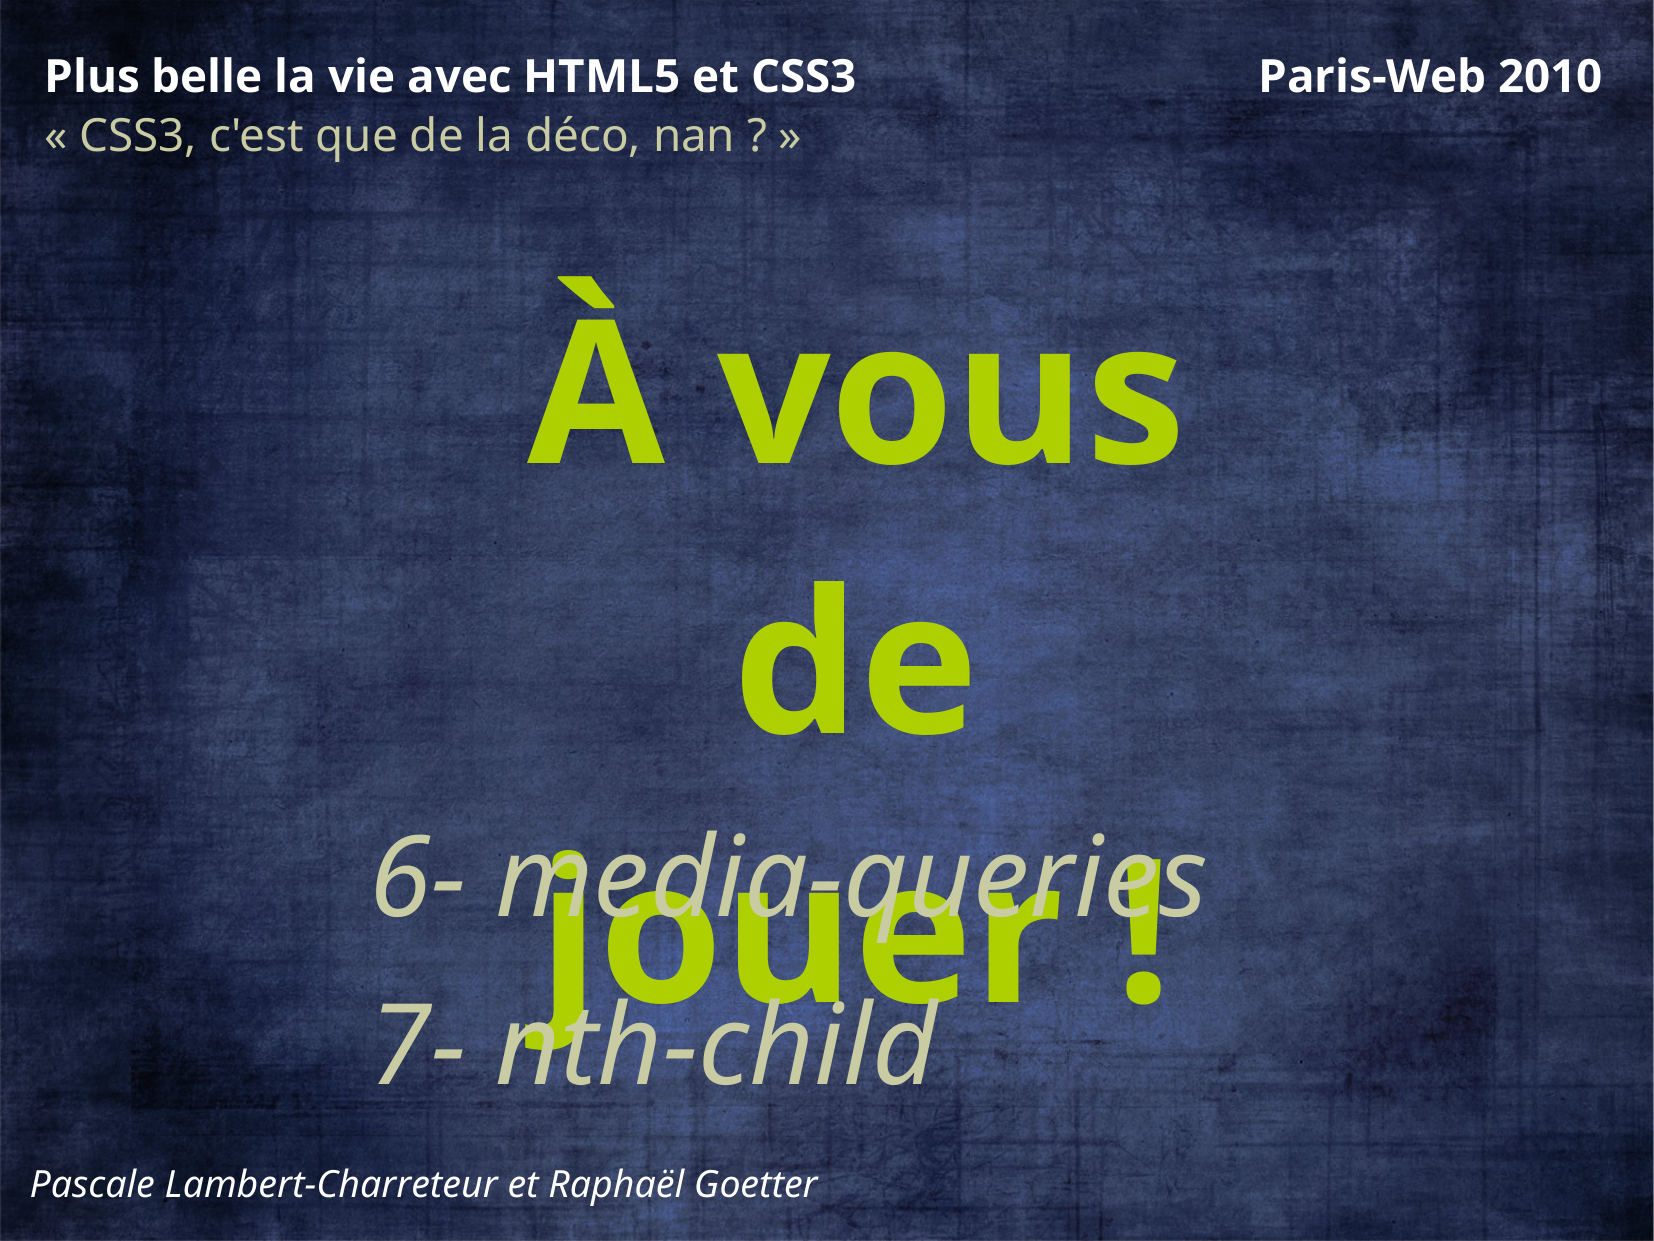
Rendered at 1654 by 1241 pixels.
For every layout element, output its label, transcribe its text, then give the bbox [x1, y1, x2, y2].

text_box 6- media-queries 7- nth-child [354, 773, 1300, 1056]
text_box À vous de jouer ! [383, 242, 1329, 709]
text_box « CSS3, c'est que de la déco, nan ? » [29, 88, 1447, 156]
text_box Plus belle la vie avec HTML5 et CSS3 [29, 29, 1063, 88]
text_box Pascale Lambert-Charreteur et Raphaël Goetter [29, 1157, 1329, 1201]
picture [0, 0, 1654, 1241]
